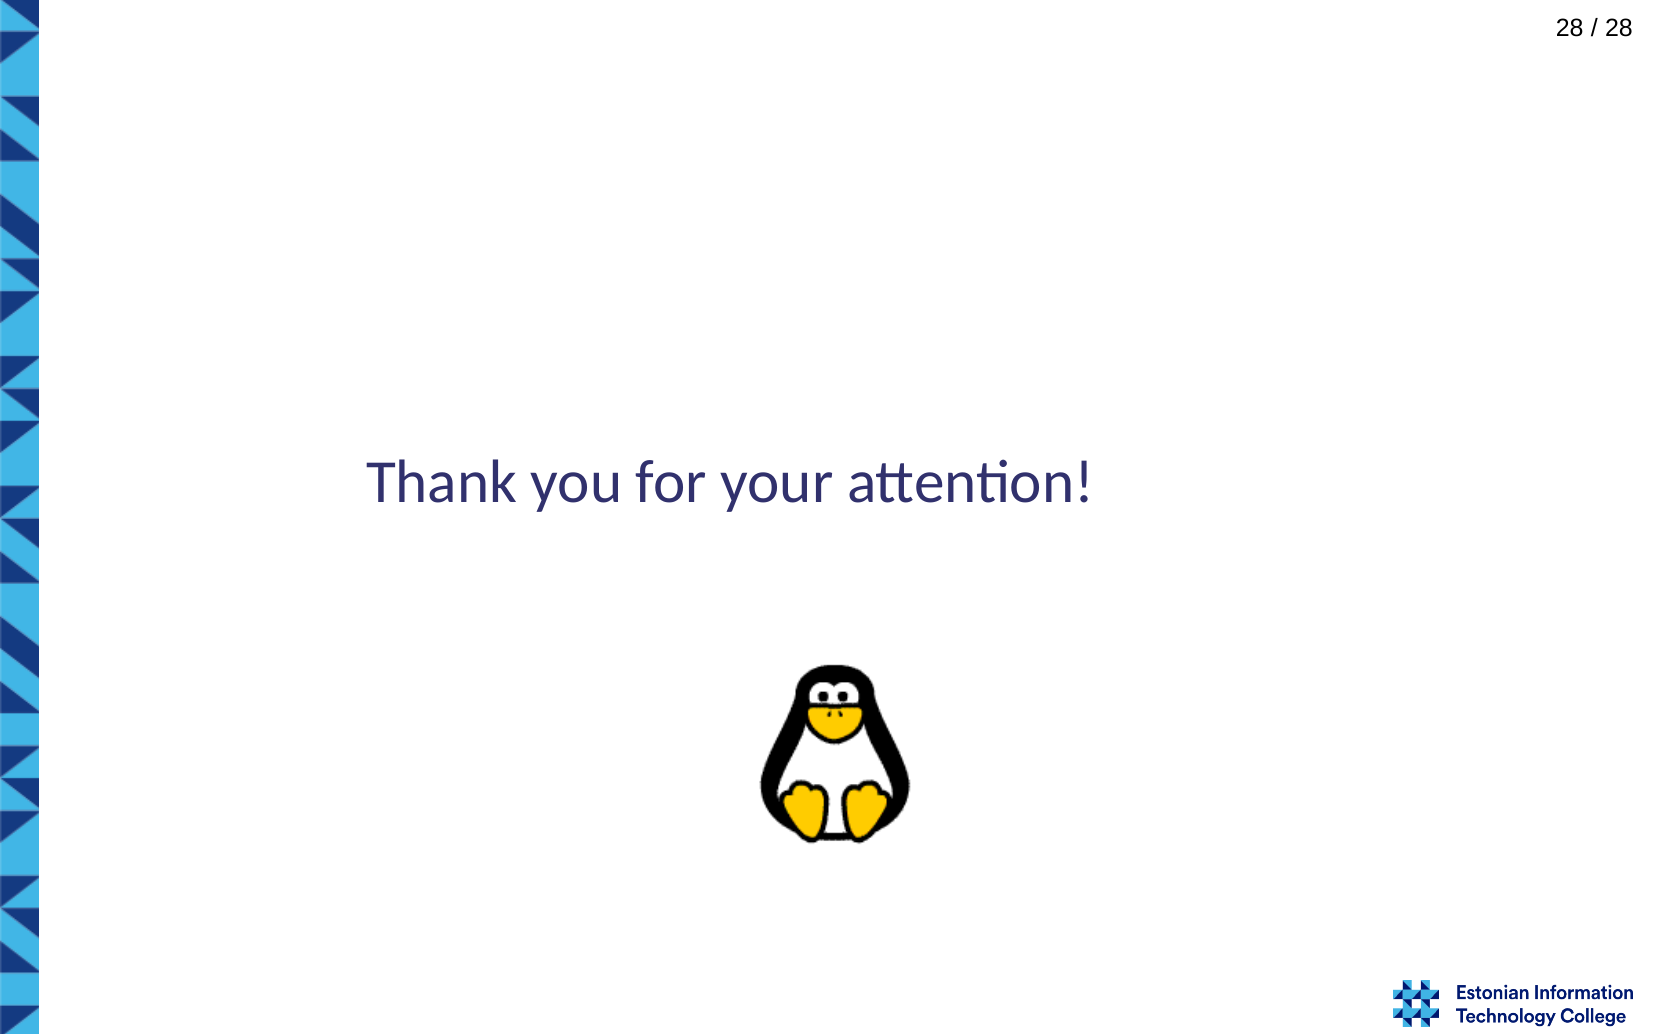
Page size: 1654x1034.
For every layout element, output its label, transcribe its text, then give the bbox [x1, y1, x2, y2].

picture [1393, 980, 1633, 1027]
picture [708, 612, 959, 863]
title Thank you for your attention! [366, 415, 1276, 559]
